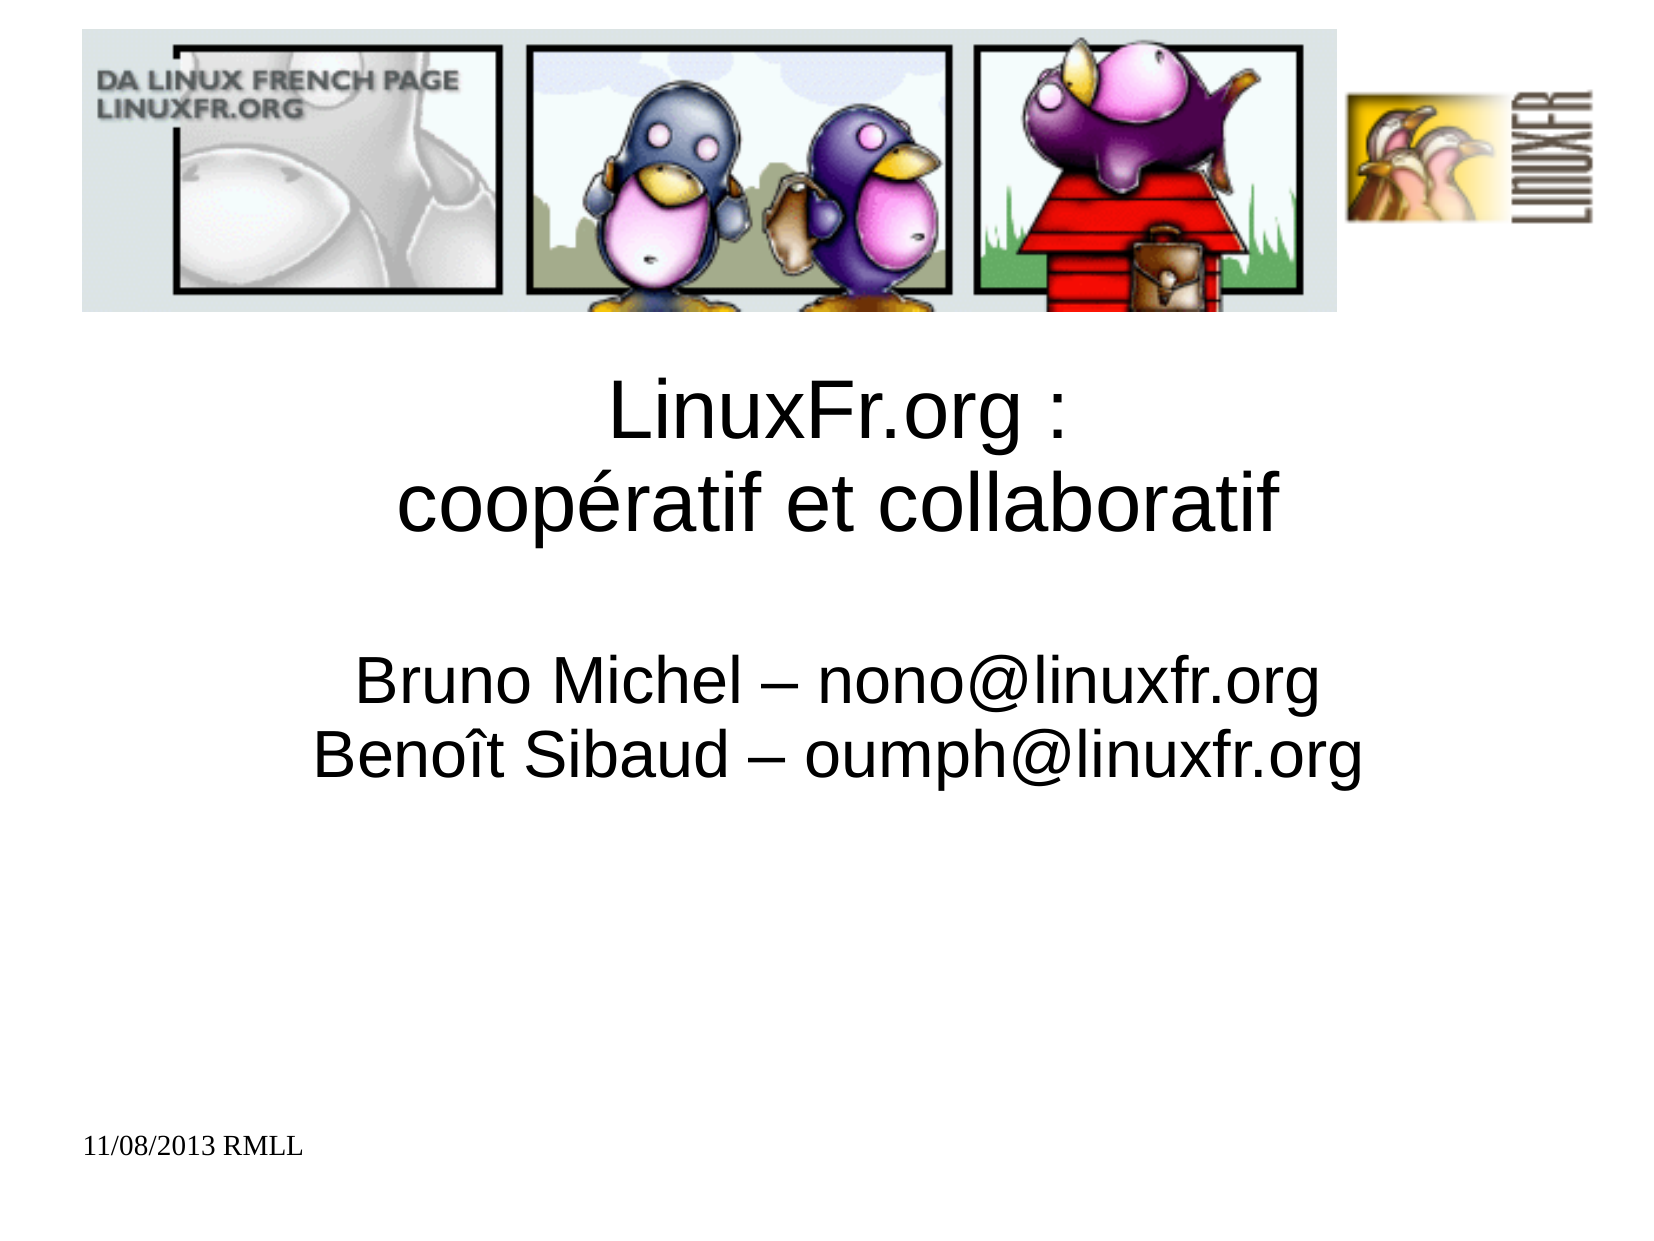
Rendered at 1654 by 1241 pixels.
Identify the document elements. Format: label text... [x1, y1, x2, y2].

picture [1341, 88, 1601, 229]
picture [82, 29, 1337, 312]
subtitle LinuxFr.org : coopératif et collaboratif Bruno Michel – nono@linuxfr.org Benoît Sibaud – oumph@linuxfr.org [76, 288, 1565, 1093]
